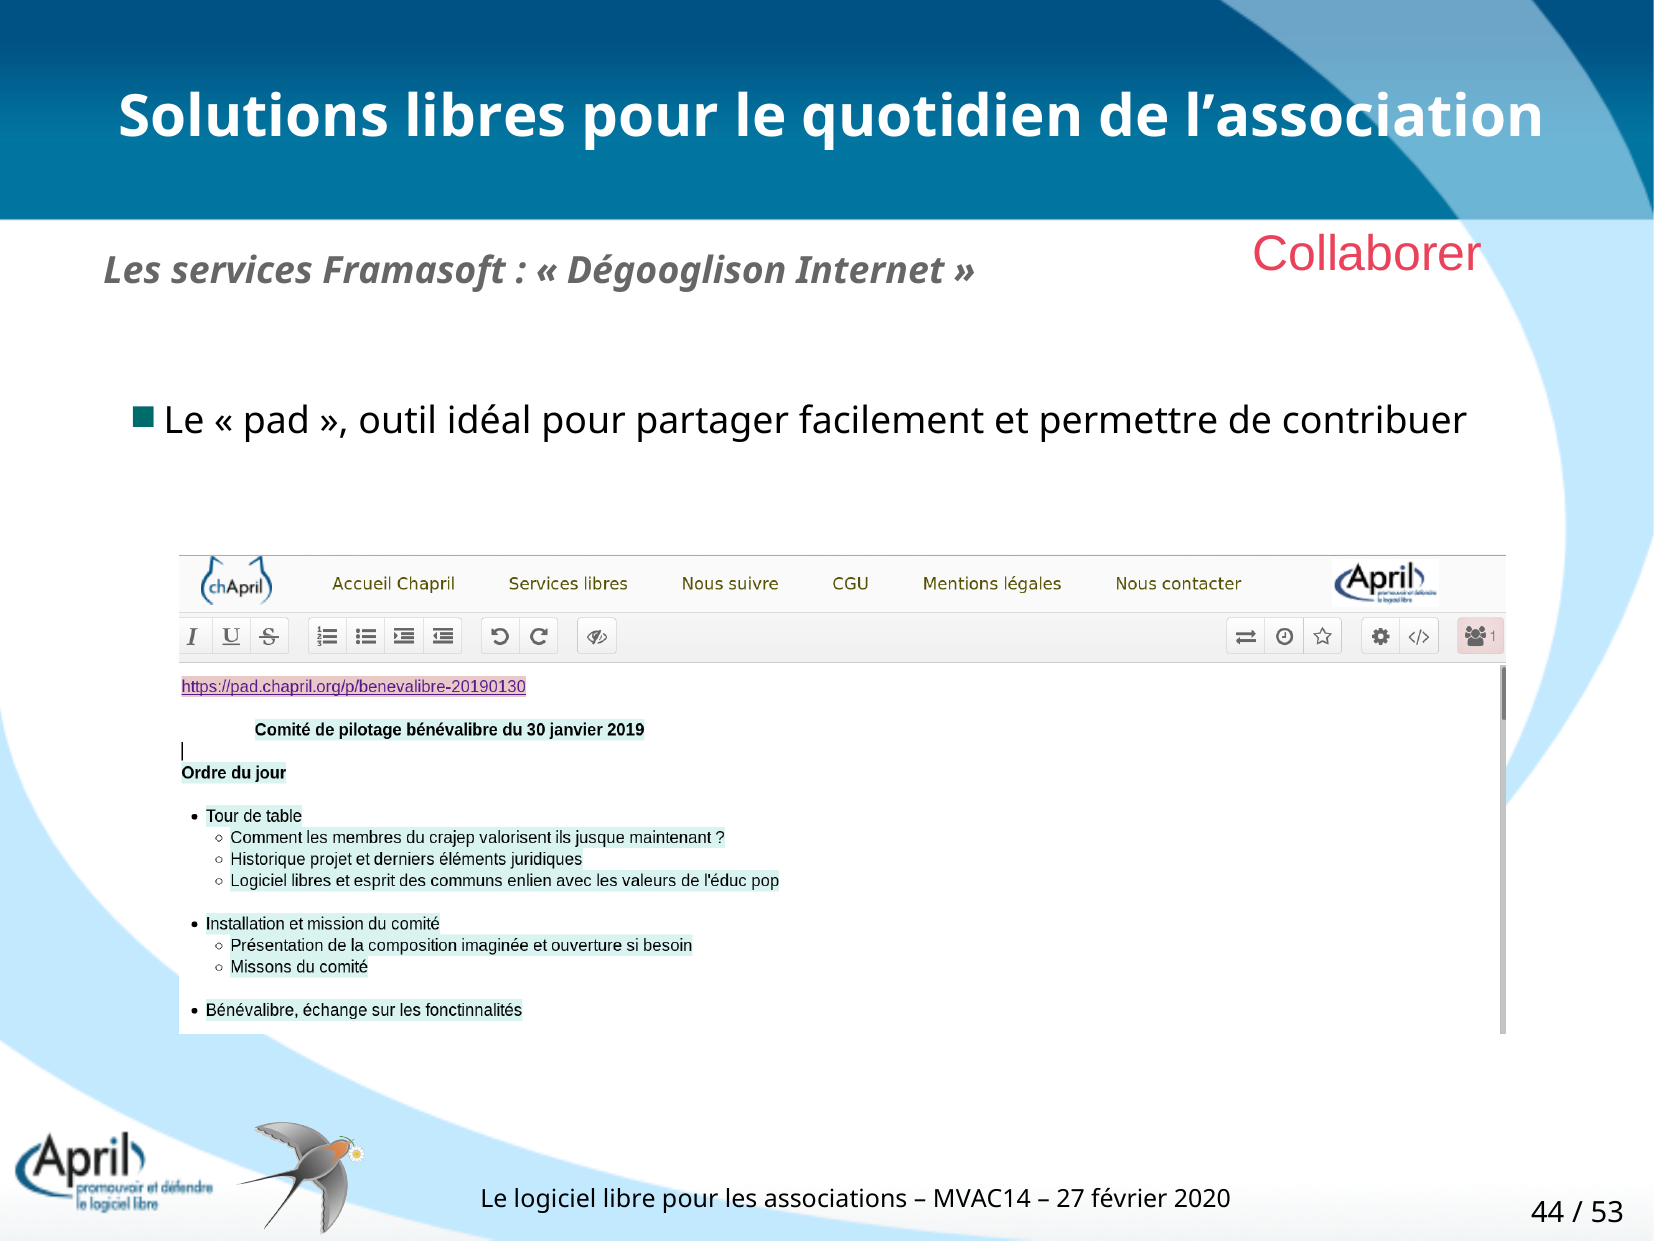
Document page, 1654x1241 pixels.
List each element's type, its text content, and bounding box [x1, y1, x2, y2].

picture [0, 0, 1654, 1241]
picture [179, 725, 1506, 1034]
text_box [88, 236, 1536, 1093]
text_box Les services Framasoft : « Dégooglison Internet » [88, 236, 1477, 724]
text_box Le « pad », outil idéal pour partager facilement et permettre de contribuer [118, 283, 1506, 725]
text_box Solutions libres pour le quotidien de l’association [88, 20, 1576, 207]
text_box Collaborer [1237, 217, 1498, 283]
